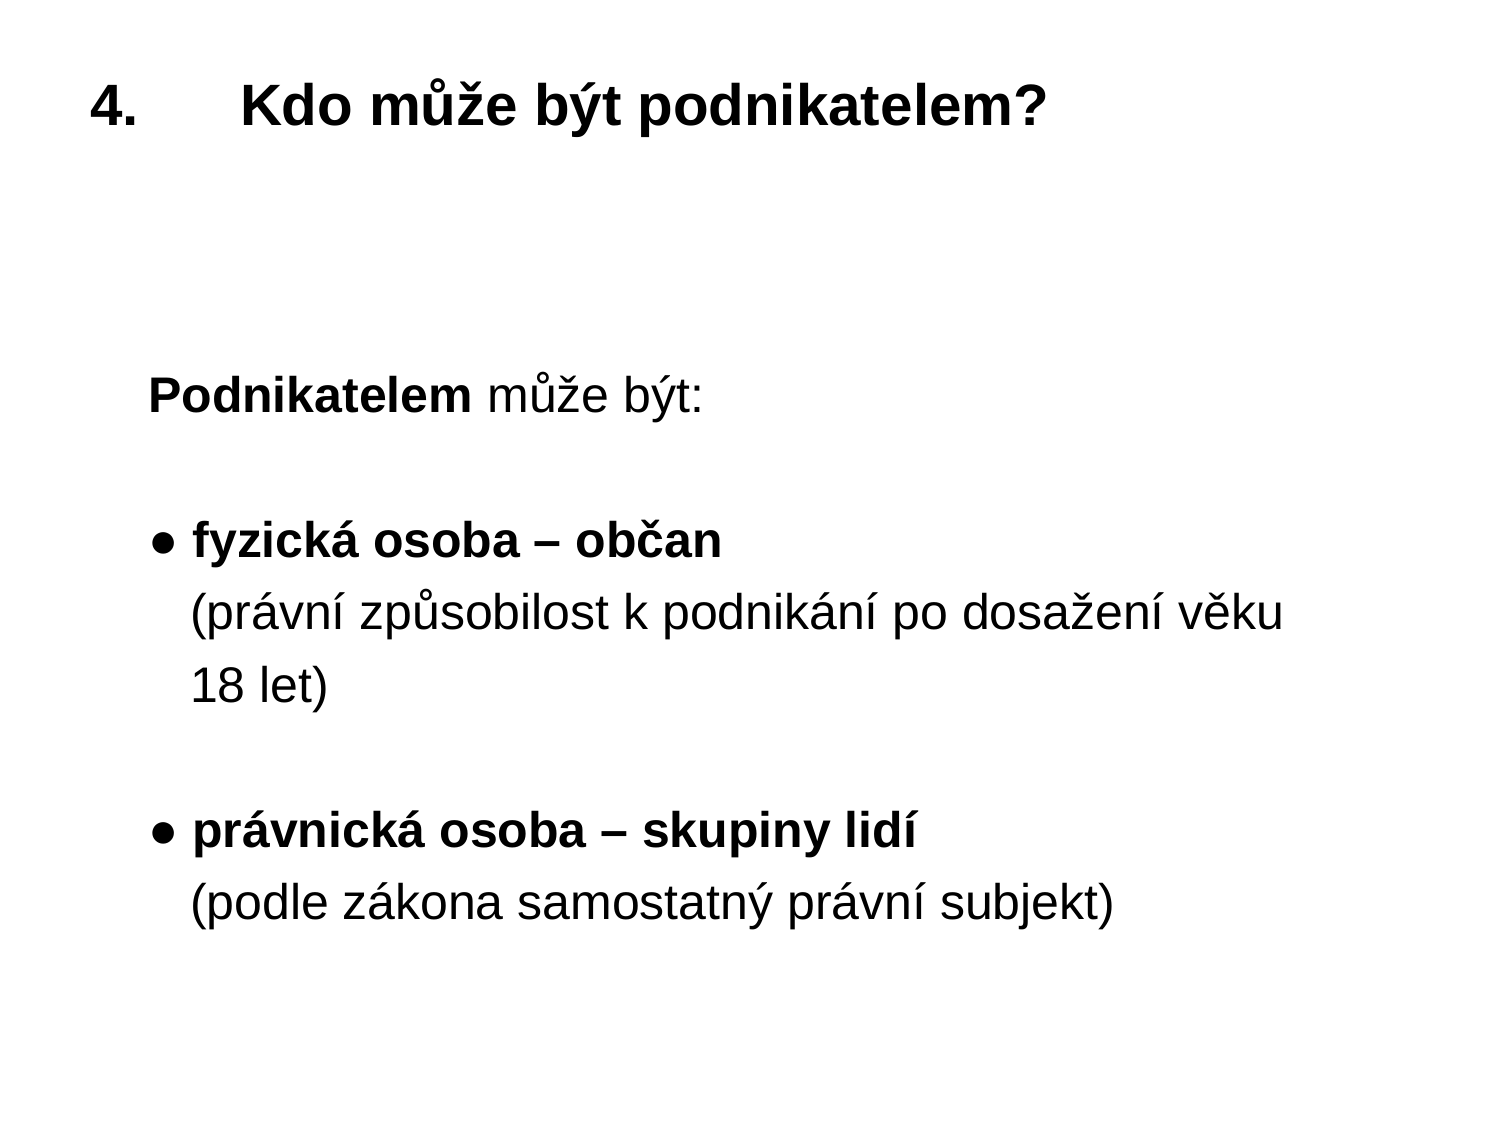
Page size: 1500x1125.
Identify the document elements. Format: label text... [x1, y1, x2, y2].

title 4. Kdo může být podnikatelem? [75, 45, 1426, 233]
list Podnikatelem může být: ● fyzická osoba – občan (právní způsobilost k podnikání po dosažení věku 18 let) ● právnická osoba – skupiny lidí (podle zákona samostatný právní subjekt) [75, 262, 1426, 1083]
